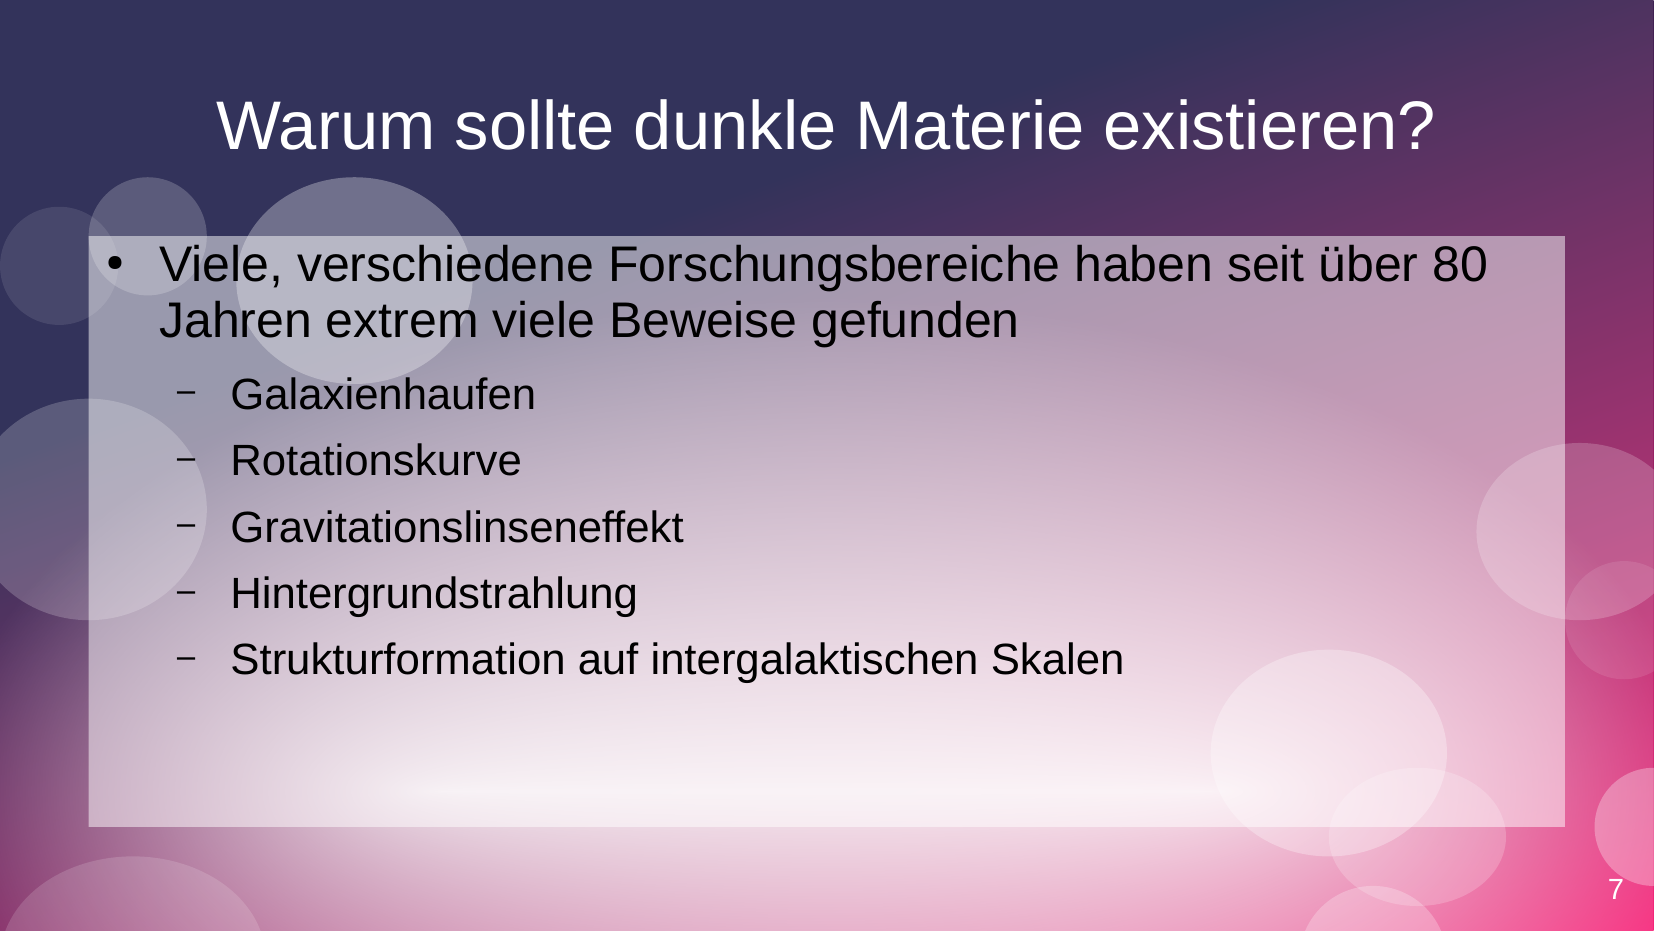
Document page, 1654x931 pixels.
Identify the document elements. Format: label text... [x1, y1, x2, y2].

title Warum sollte dunkle Materie existieren? [88, 44, 1565, 207]
list Viele, verschiedene Forschungsbereiche haben seit über 80 Jahren extrem viele Beweise gefunden Galaxienhaufen Rotationskurve Gravitationslinseneffekt Hintergrundstrahlung Strukturformation auf intergalaktischen Skalen [88, 236, 1565, 827]
